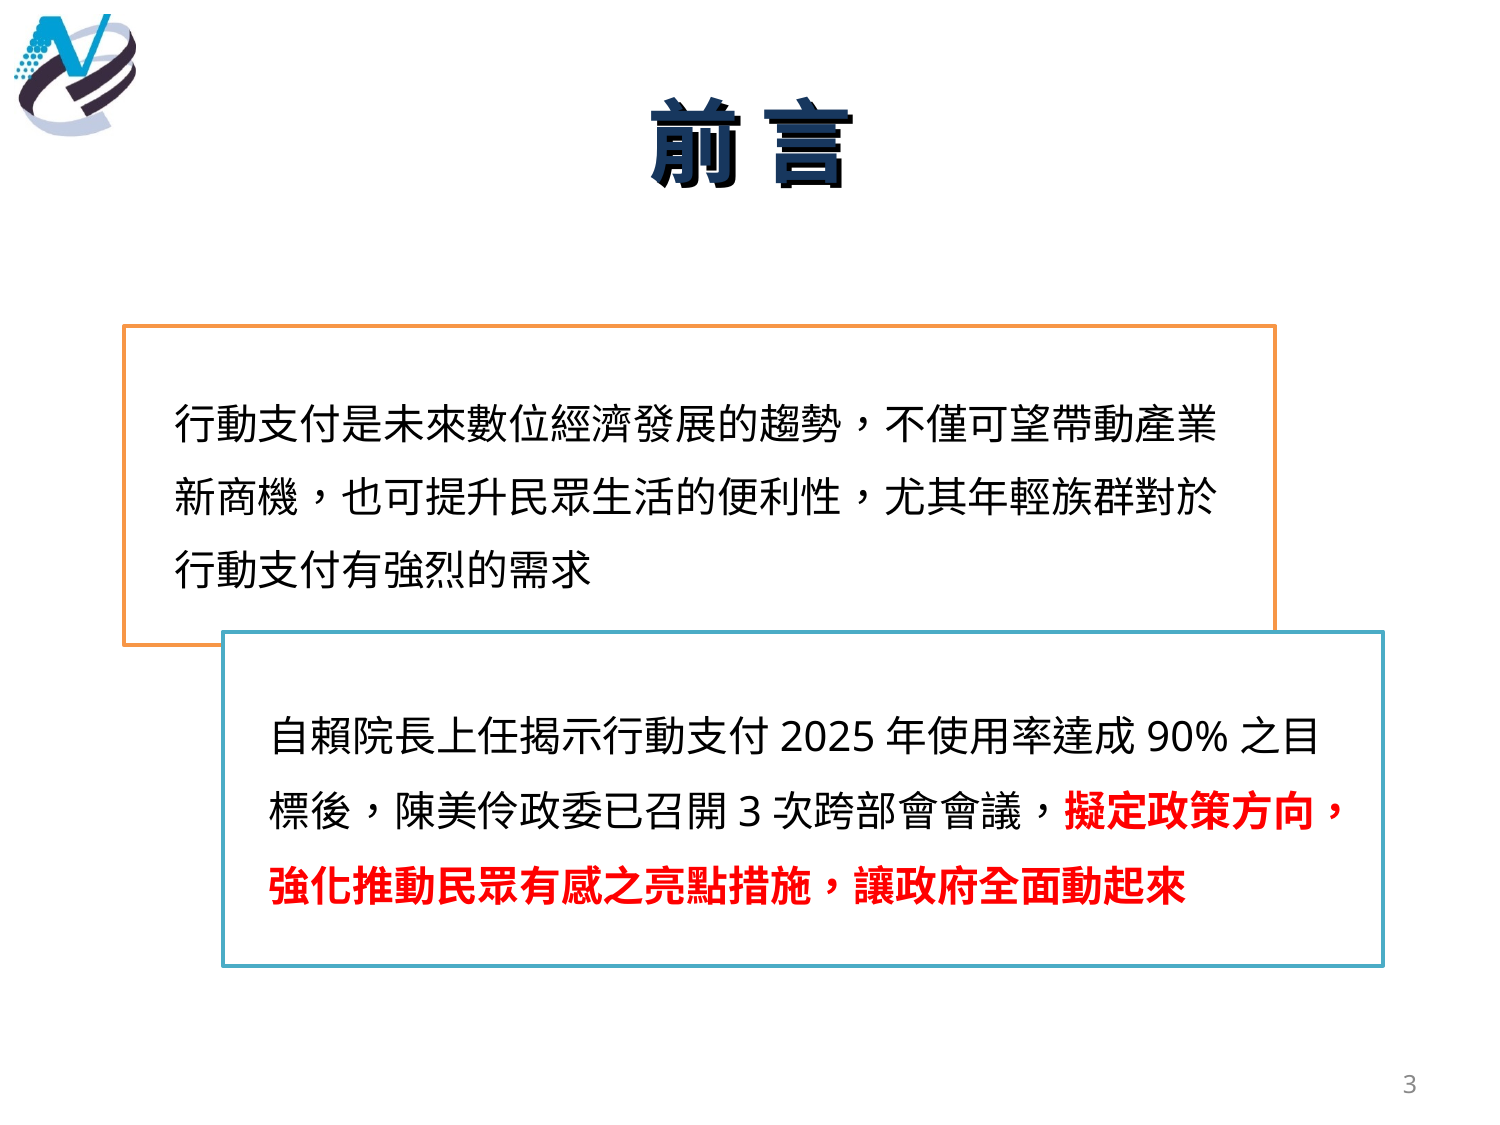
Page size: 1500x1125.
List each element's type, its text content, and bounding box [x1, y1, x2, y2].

text_box 行動支付是未來數位經濟發展的趨勢，不僅可望帶動產業新商機，也可提升民眾生活的便利性，尤其年輕族群對於行動支付有強烈的需求 [159, 368, 1246, 602]
text_box 動起來 [223, 632, 1383, 966]
text_box [124, 326, 1275, 645]
picture [14, 14, 136, 140]
text_box 自賴院長上任揭示行動支付2025年使用率達成90%之目標後，陳美伶政委已召開3次跨部會會議，擬定政策方向，強化推動民眾有感之亮點措施，讓政府全面動起來 [254, 677, 1352, 993]
title 前 言 [75, 45, 1426, 233]
text_box 2 [1387, 1056, 1485, 1117]
